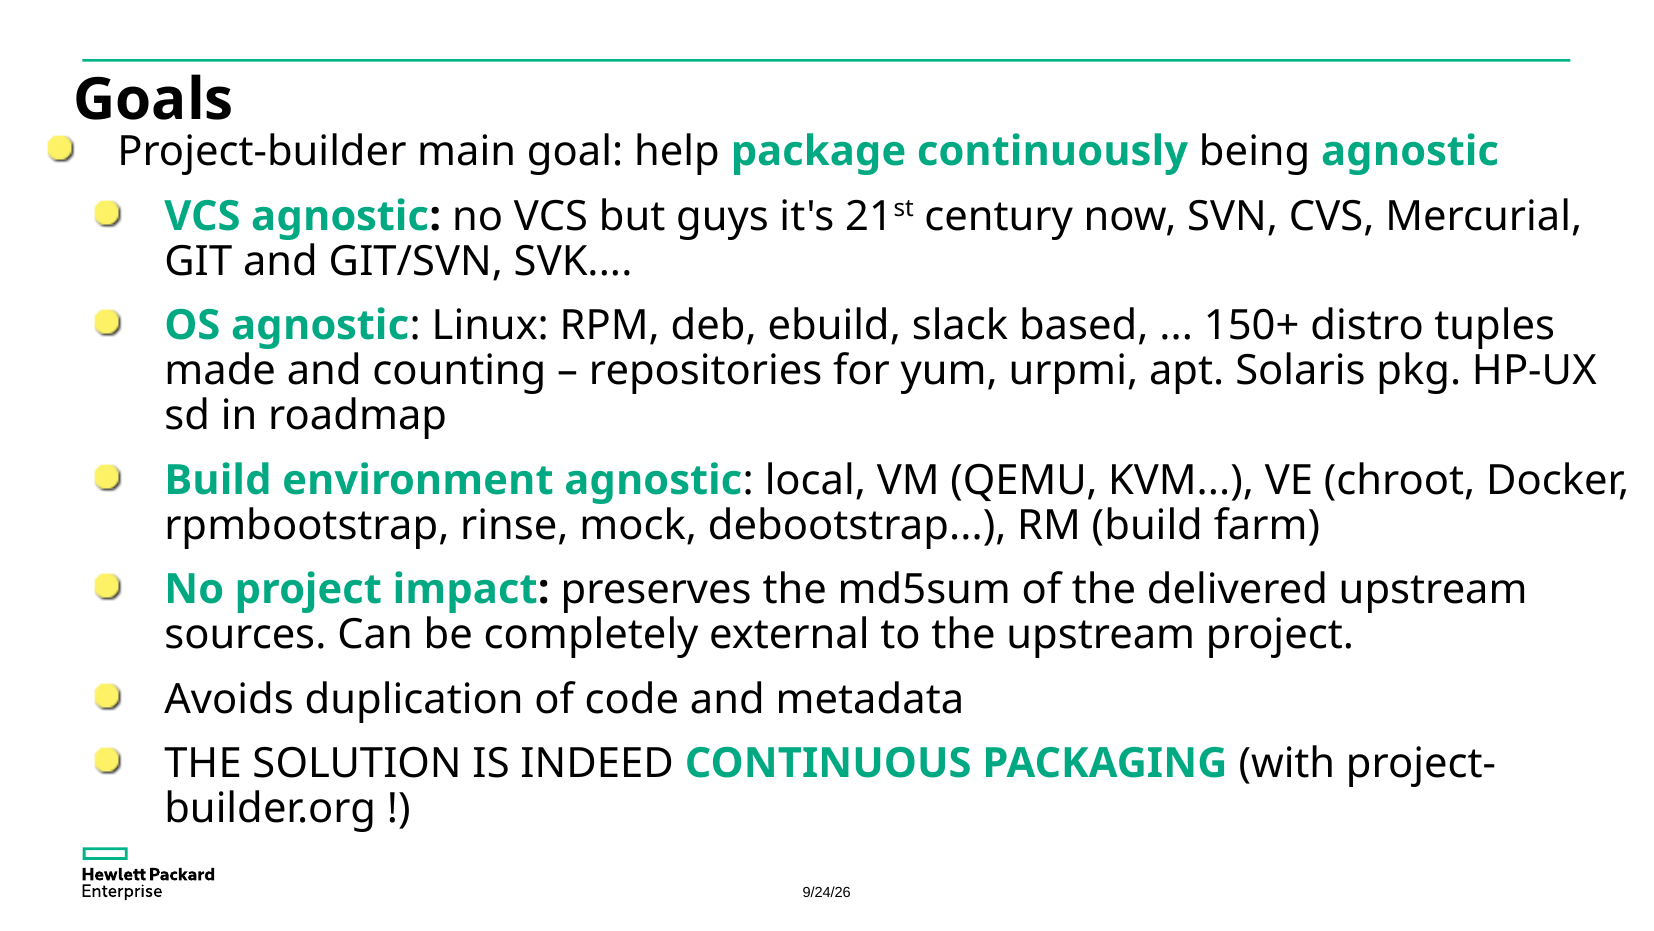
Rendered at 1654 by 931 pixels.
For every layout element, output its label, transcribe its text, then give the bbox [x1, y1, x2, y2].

list Project-builder main goal: help package continuously being agnostic VCS agnostic: no VCS but guys it's 21st century now, SVN, CVS, Mercurial, GIT and GIT/SVN, SVK.... OS agnostic: Linux: RPM, deb, ebuild, slack based, ... 150+ distro tuples made and counting – repositories for yum, urpmi, apt. Solaris pkg. HP-UX sd in roadmap Build environment agnostic: local, VM (QEMU, KVM...), VE (chroot, Docker, rpmbootstrap, rinse, mock, debootstrap...), RM (build farm) No project impact: preserves the md5sum of the delivered upstream sources. Can be completely external to the upstream project. Avoids duplication of code and metadata THE SOLUTION IS INDEED CONTINUOUS PACKAGING (with project-builder.org !) [34, 129, 1642, 882]
title Goals [73, 39, 988, 161]
